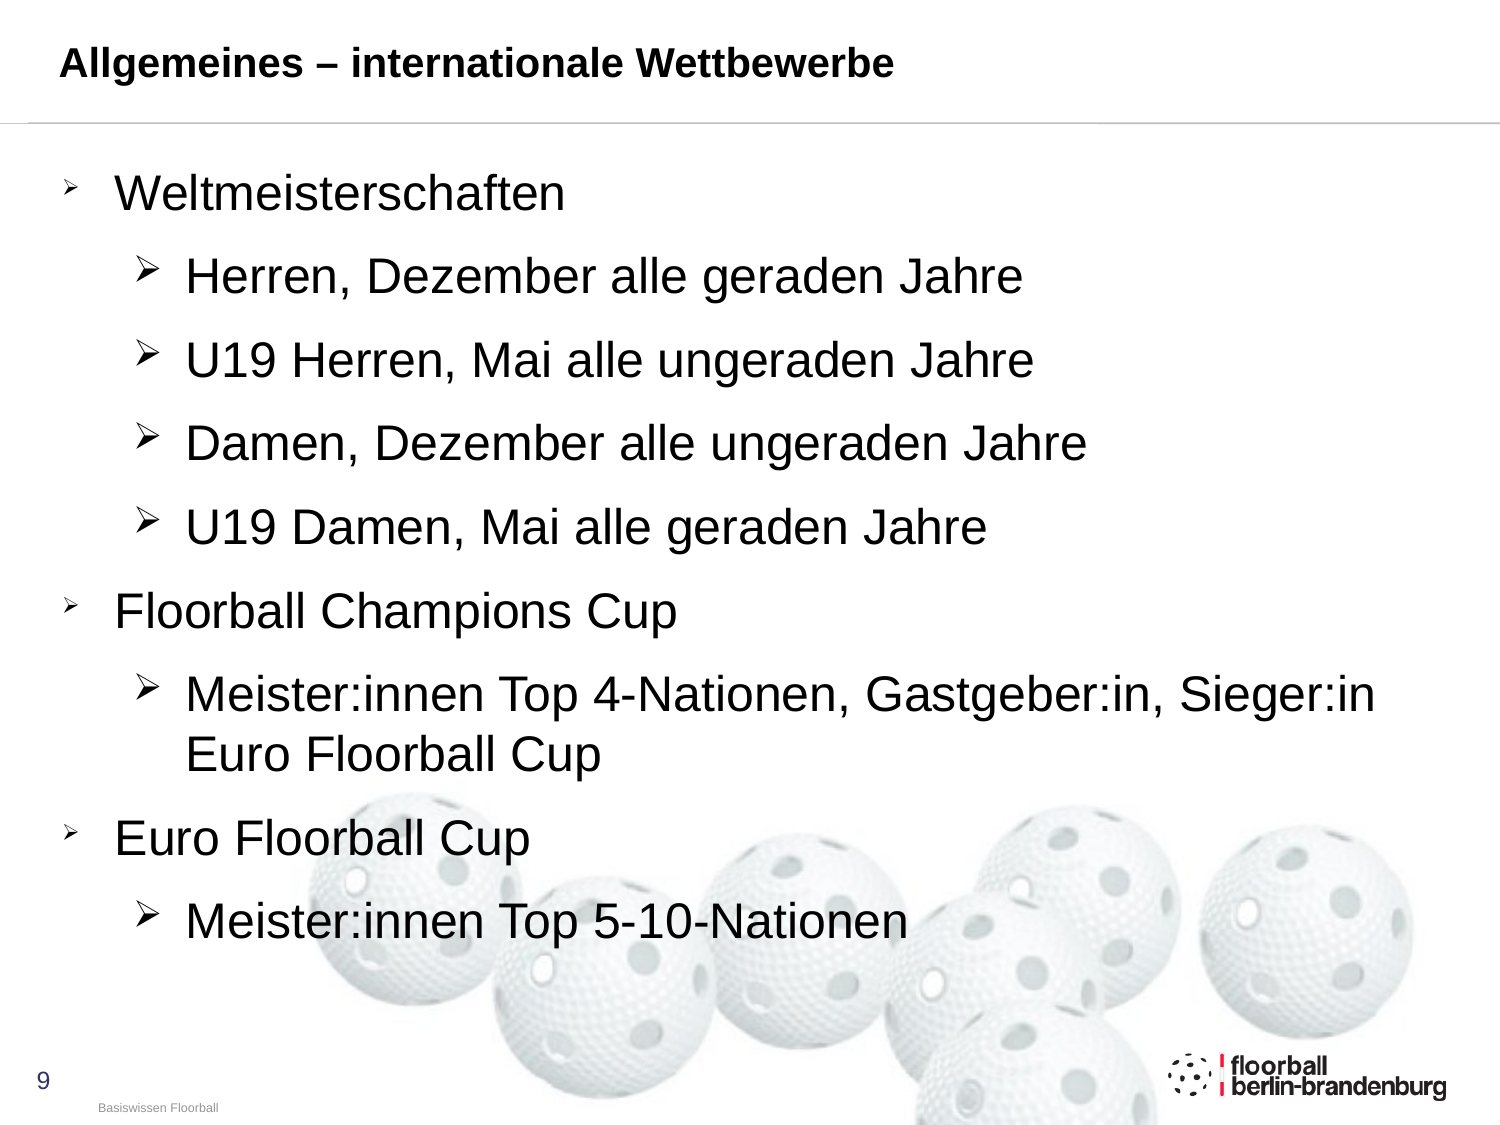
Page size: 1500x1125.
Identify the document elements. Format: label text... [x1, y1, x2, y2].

text_box Weltmeisterschaften Herren, Dezember alle geraden Jahre U19 Herren, Mai alle ungeraden Jahre Damen, Dezember alle ungeraden Jahre U19 Damen, Mai alle geraden Jahre Floorball Champions Cup Meister:innen Top 4-Nationen, Gastgeber:in, Sieger:in Euro Floorball Cup Euro Floorball Cup Meister:innen Top 5-10-Nationen [29, 152, 1466, 1013]
picture [242, 355, 1483, 1125]
text_box Allgemeines – internationale Wettbewerbe [43, 28, 1466, 94]
